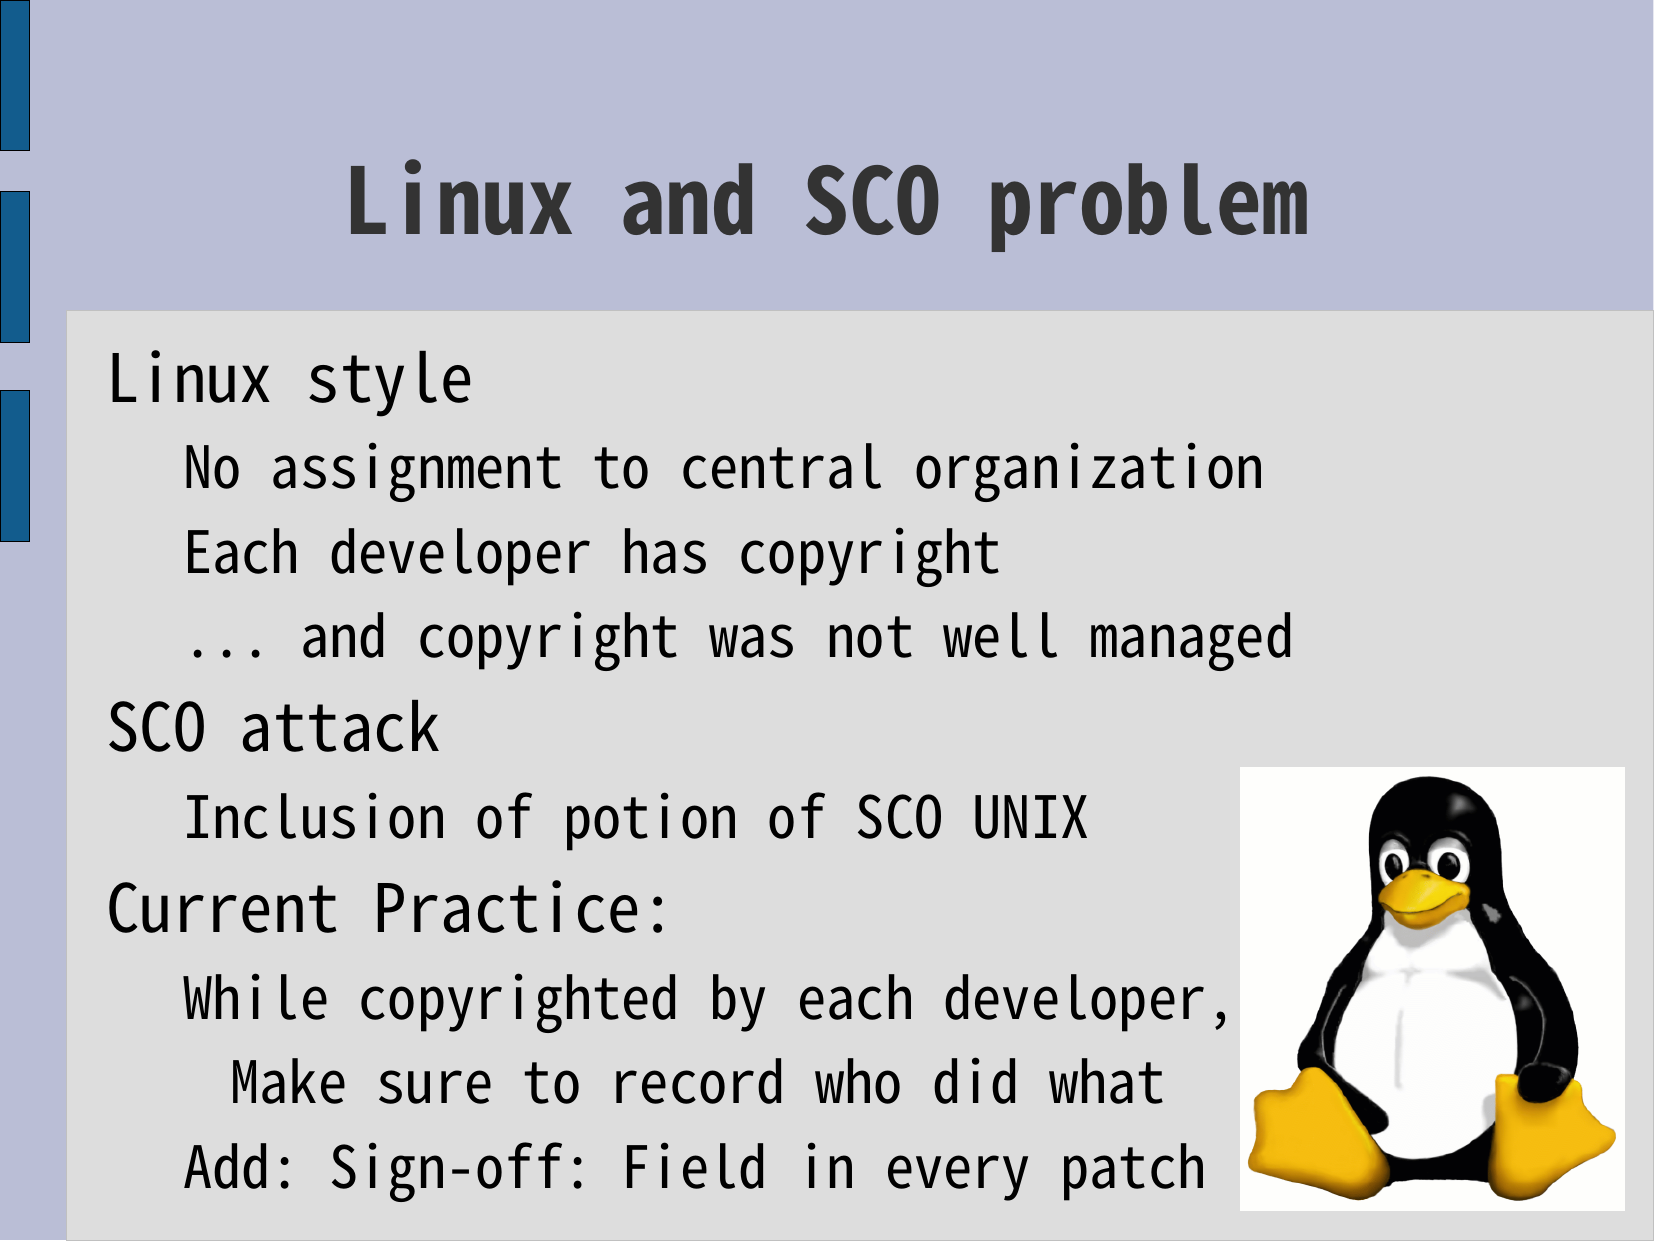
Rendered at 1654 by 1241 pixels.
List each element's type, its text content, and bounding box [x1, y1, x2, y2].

picture [1240, 767, 1625, 1211]
list Linux style No assignment to central organization Each developer has copyright ... and copyright was not well managed SCO attack Inclusion of potion of SCO UNIX Current Practice: While copyrighted by each developer, Make sure to record who did what Add: Sign-off: Field in every patch [88, 324, 1565, 1127]
title Linux and SCO problem [121, 91, 1534, 299]
